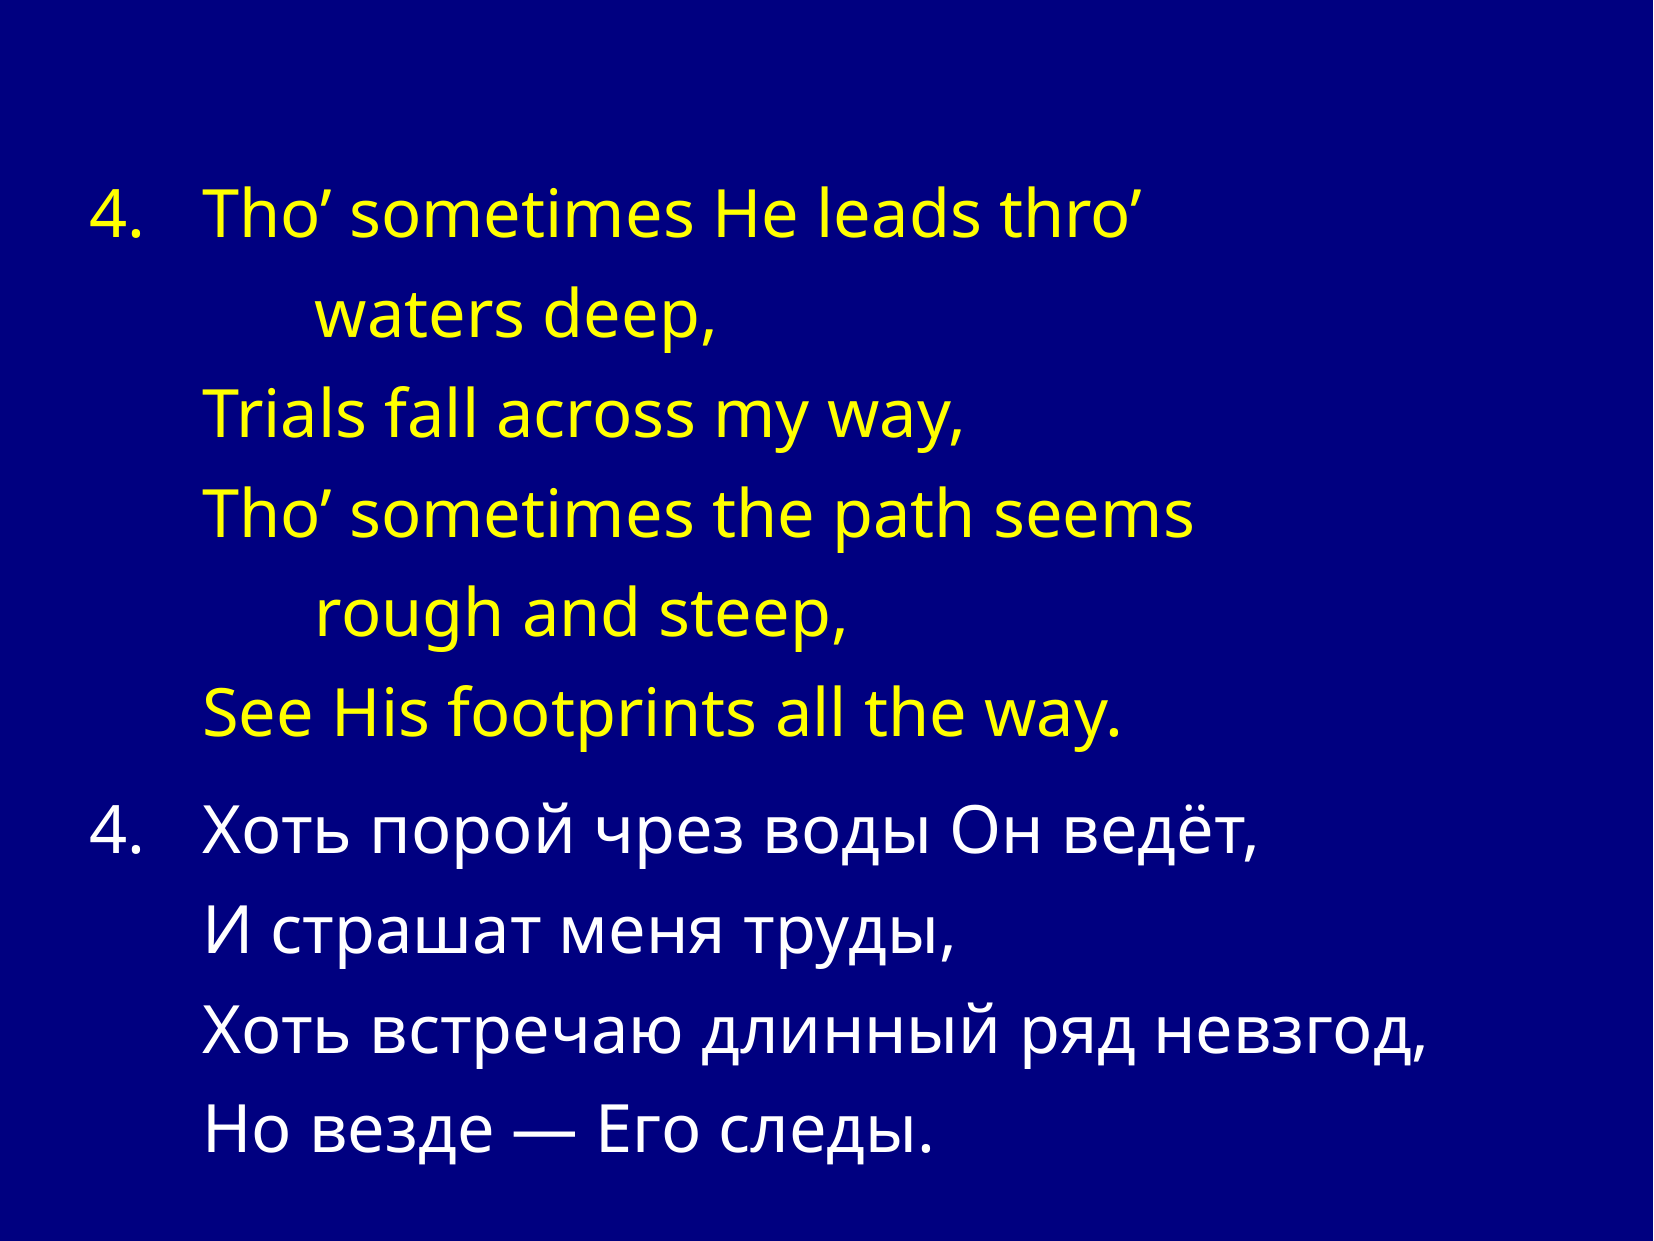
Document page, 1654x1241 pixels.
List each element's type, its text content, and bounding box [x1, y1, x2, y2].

text_box 4. Tho’ sometimes He leads thro’ waters deep, Trials fall across my way, Tho’ sometimes the path seems rough and steep, See His footprints all the way. [75, 150, 1653, 713]
text_box 4. Хоть порой чрез воды Он ведёт, И страшат меня труды, Хоть встречаю длинный ряд невзгод, Но везде — Его следы. [75, 675, 1576, 1163]
